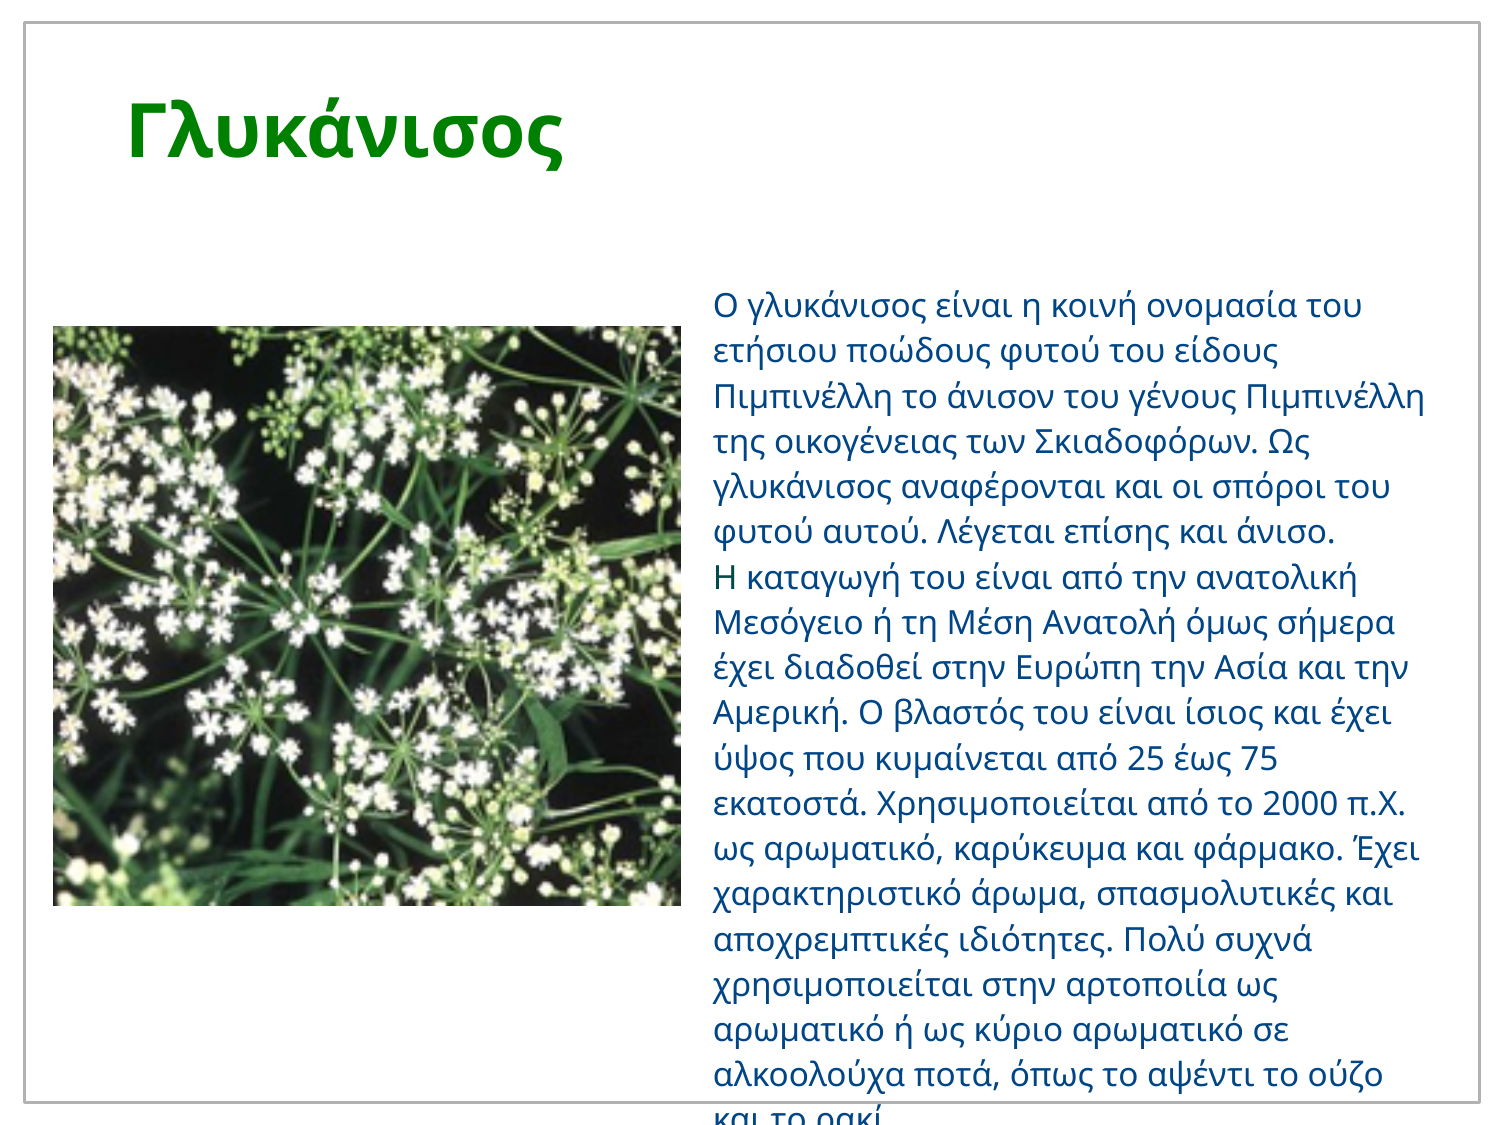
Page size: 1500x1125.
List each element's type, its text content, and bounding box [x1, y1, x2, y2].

picture [53, 326, 681, 906]
title Γλυκάνισος [110, 67, 1461, 256]
text_box Ο γλυκάνισος είναι η κοινή ονομασία του ετήσιου ποώδους φυτού του είδους Πιμπινέλλη το άνισον του γένους Πιμπινέλλη της οικογένειας των Σκιαδοφόρων. Ως γλυκάνισος αναφέρονται και οι σπόροι του φυτού αυτού. Λέγεται επίσης και άνισο. Η καταγωγή του είναι από την ανατολική Μεσόγειο ή τη Μέση Ανατολή όμως σήμερα έχει διαδοθεί στην Ευρώπη την Ασία και την Αμερική. Ο βλαστός του είναι ίσιος και έχει ύψος που κυμαίνεται από 25 έως 75 εκατοστά. Χρησιμοποιείται από το 2000 π.Χ. ως αρωματικό, καρύκευμα και φάρμακο. Έχει χαρακτηριστικό άρωμα, σπασμολυτικές και αποχρεμπτικές ιδιότητες. Πολύ συχνά χρησιμοποιείται στην αρτοποιία ως αρωματικό ή ως κύριο αρωματικό σε αλκοολούχα ποτά, όπως το αψέντι το ούζο και το ρακί. [697, 267, 1451, 1125]
